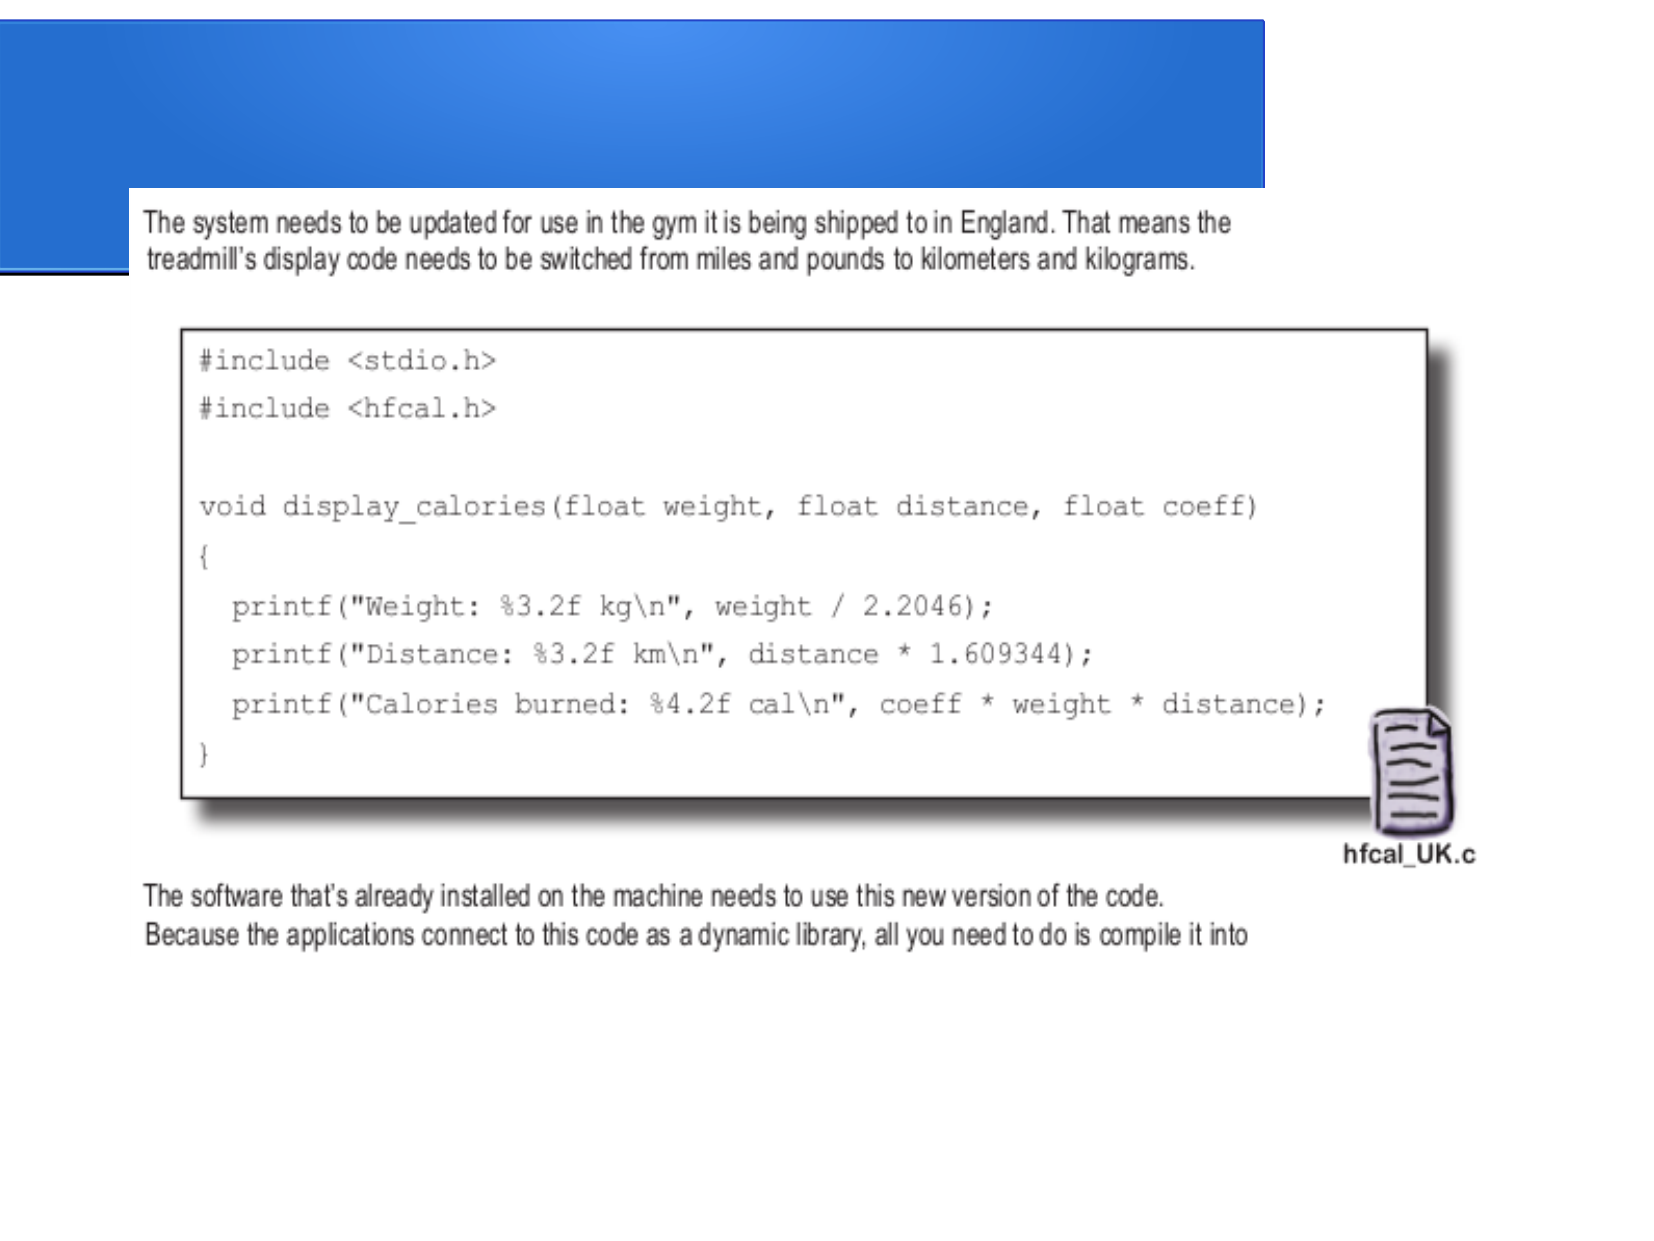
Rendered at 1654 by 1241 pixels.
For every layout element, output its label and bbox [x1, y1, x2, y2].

picture [129, 188, 1489, 957]
